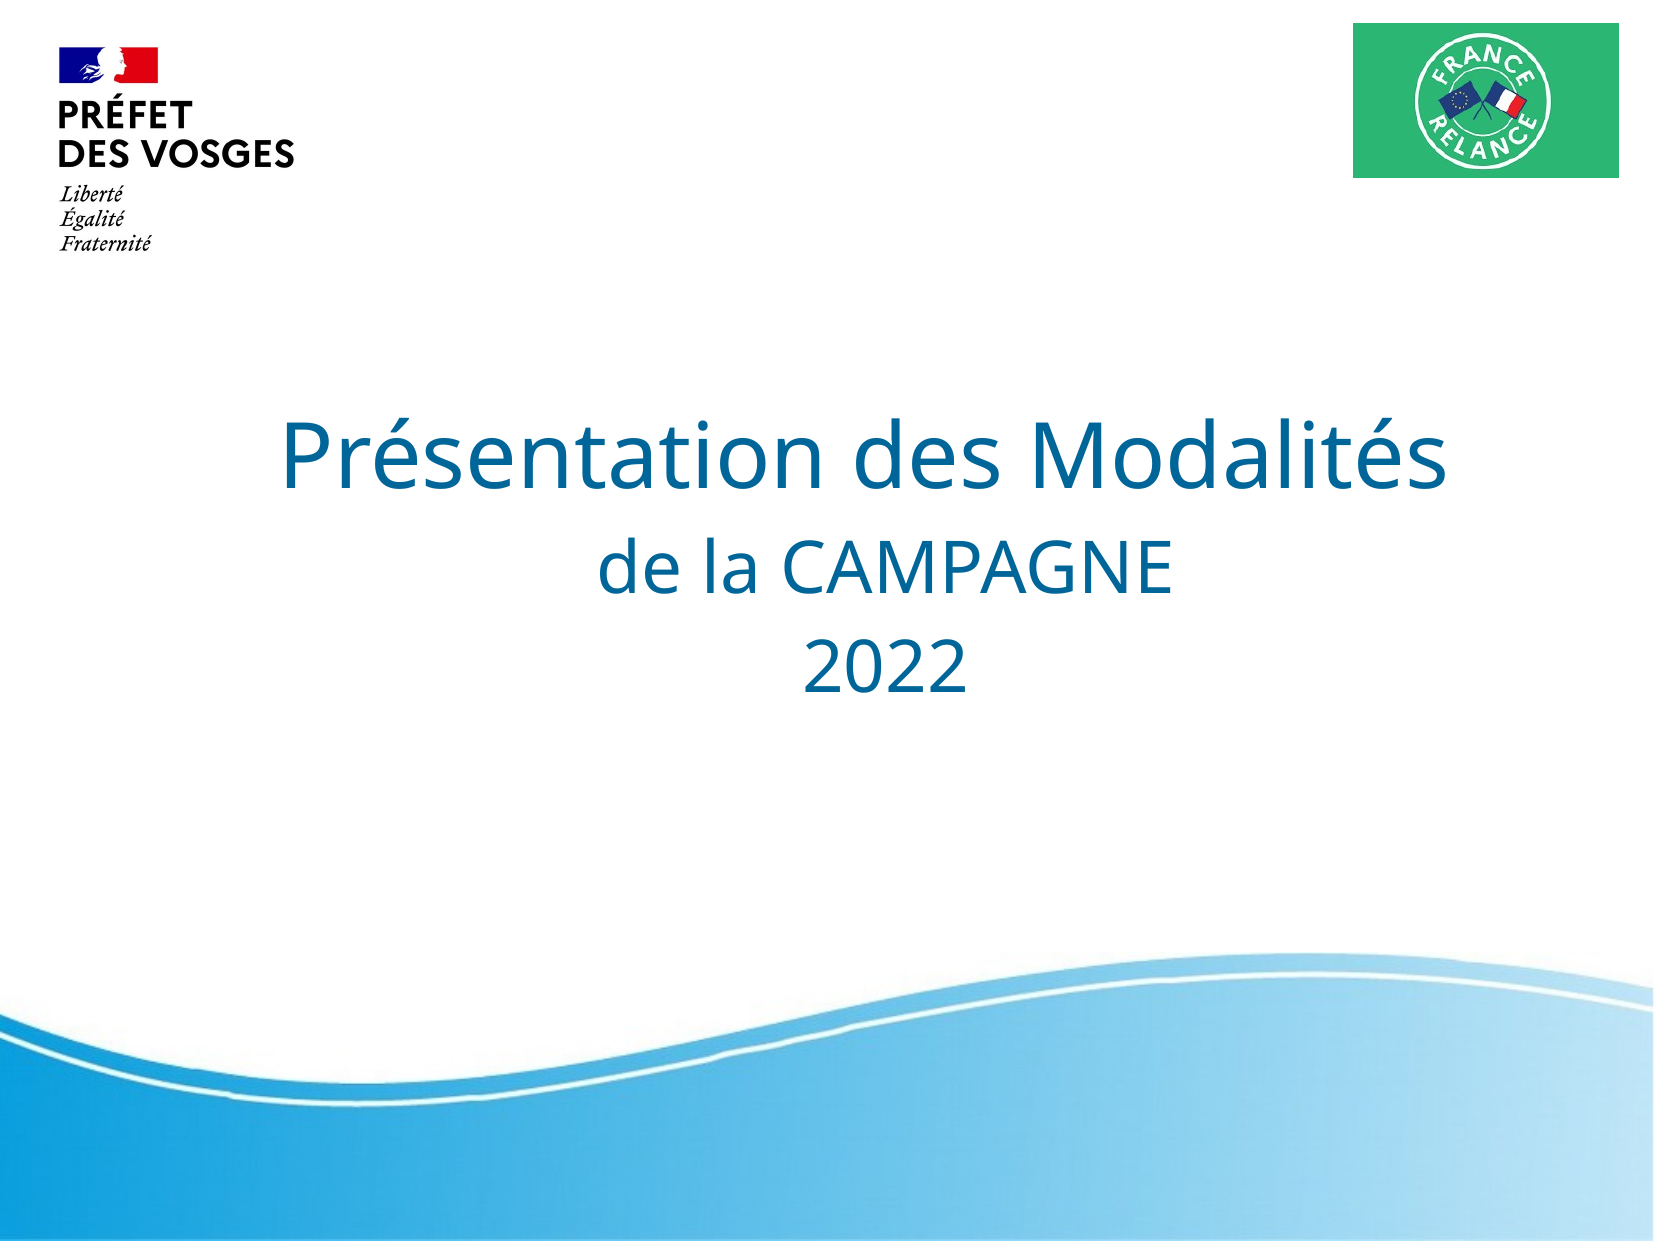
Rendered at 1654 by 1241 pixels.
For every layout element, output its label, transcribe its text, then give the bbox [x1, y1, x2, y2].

picture [23, 11, 329, 286]
picture [0, 952, 1654, 1241]
picture [1353, 23, 1619, 178]
title Présentation des Modalités de la CAMPAGNE 2022 [141, 0, 1630, 800]
